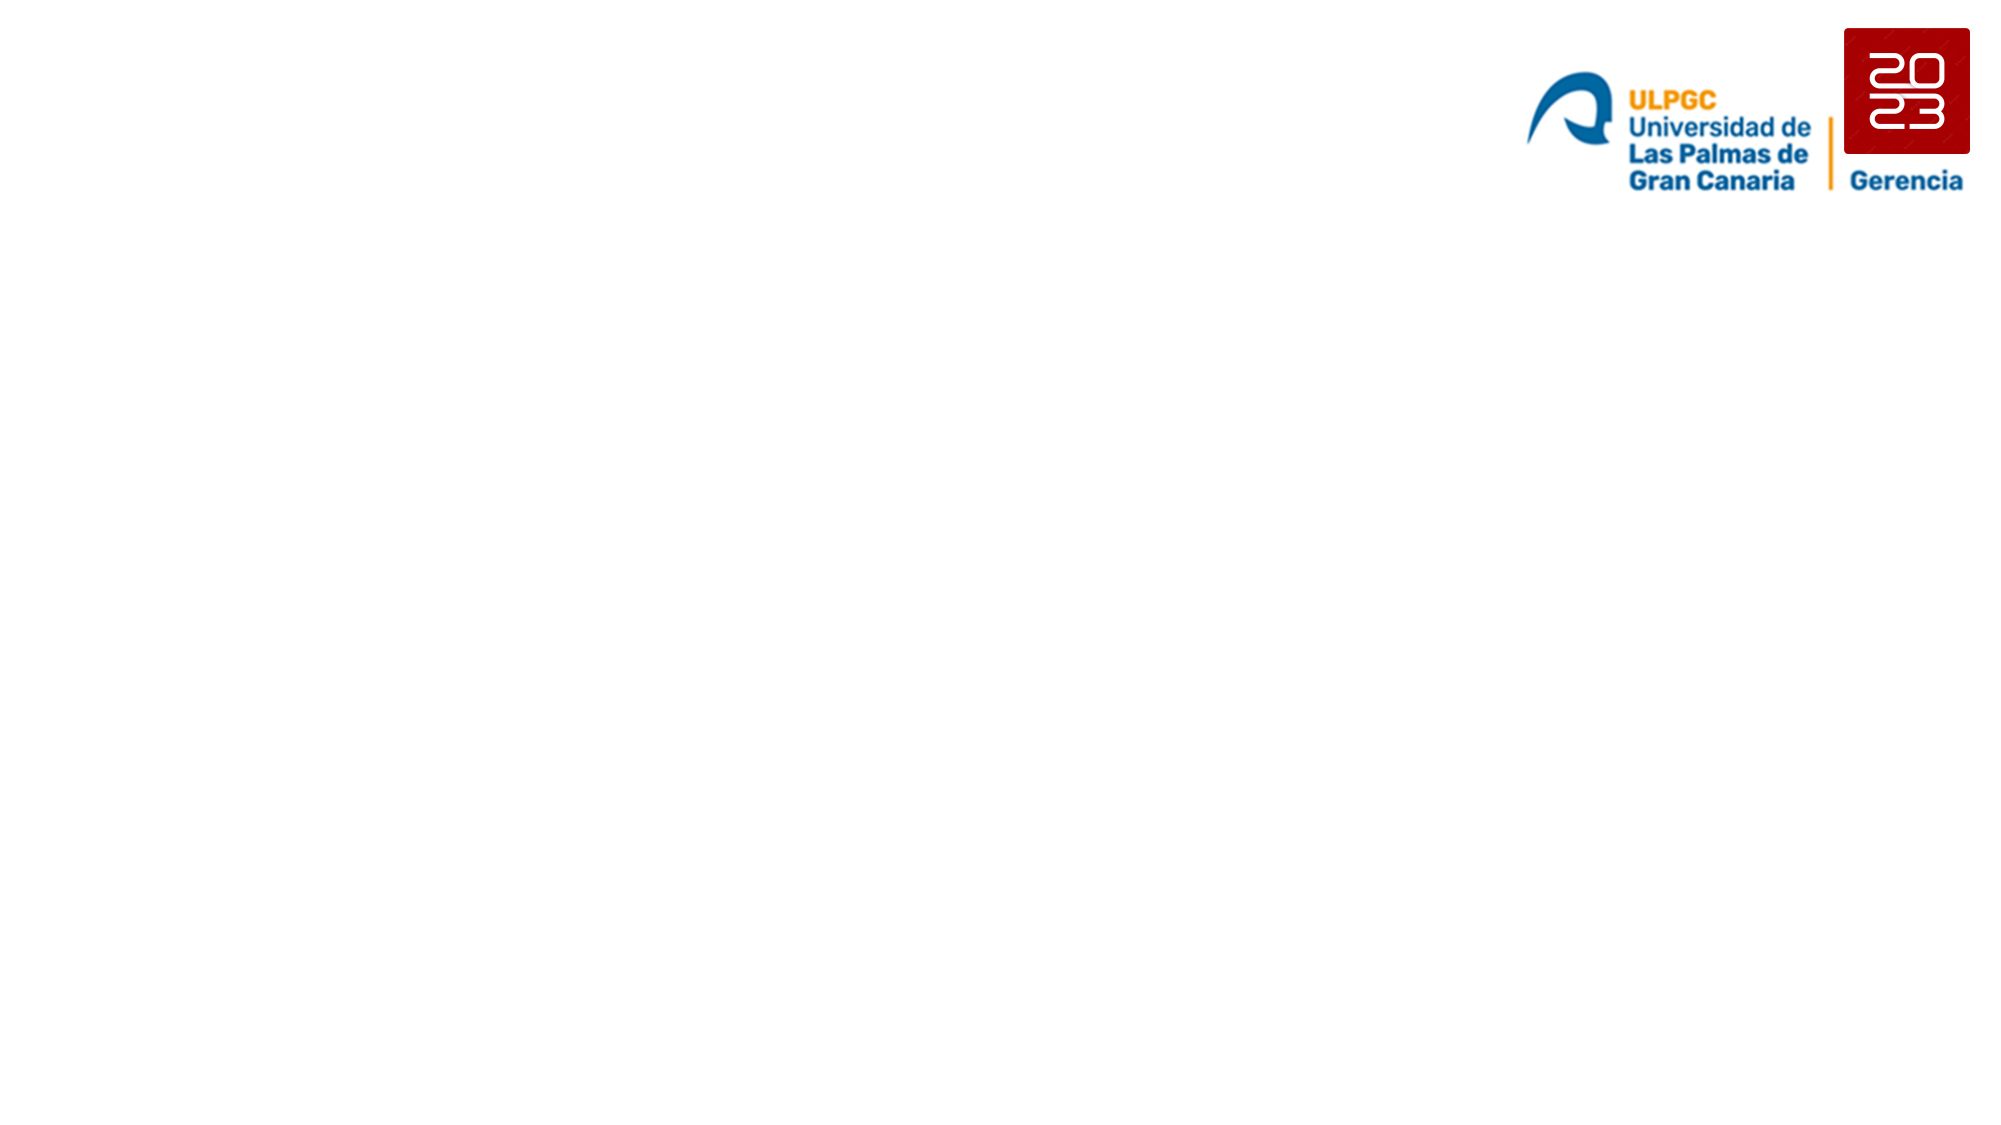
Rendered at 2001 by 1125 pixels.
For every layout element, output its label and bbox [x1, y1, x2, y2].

picture [1493, 24, 2000, 232]
